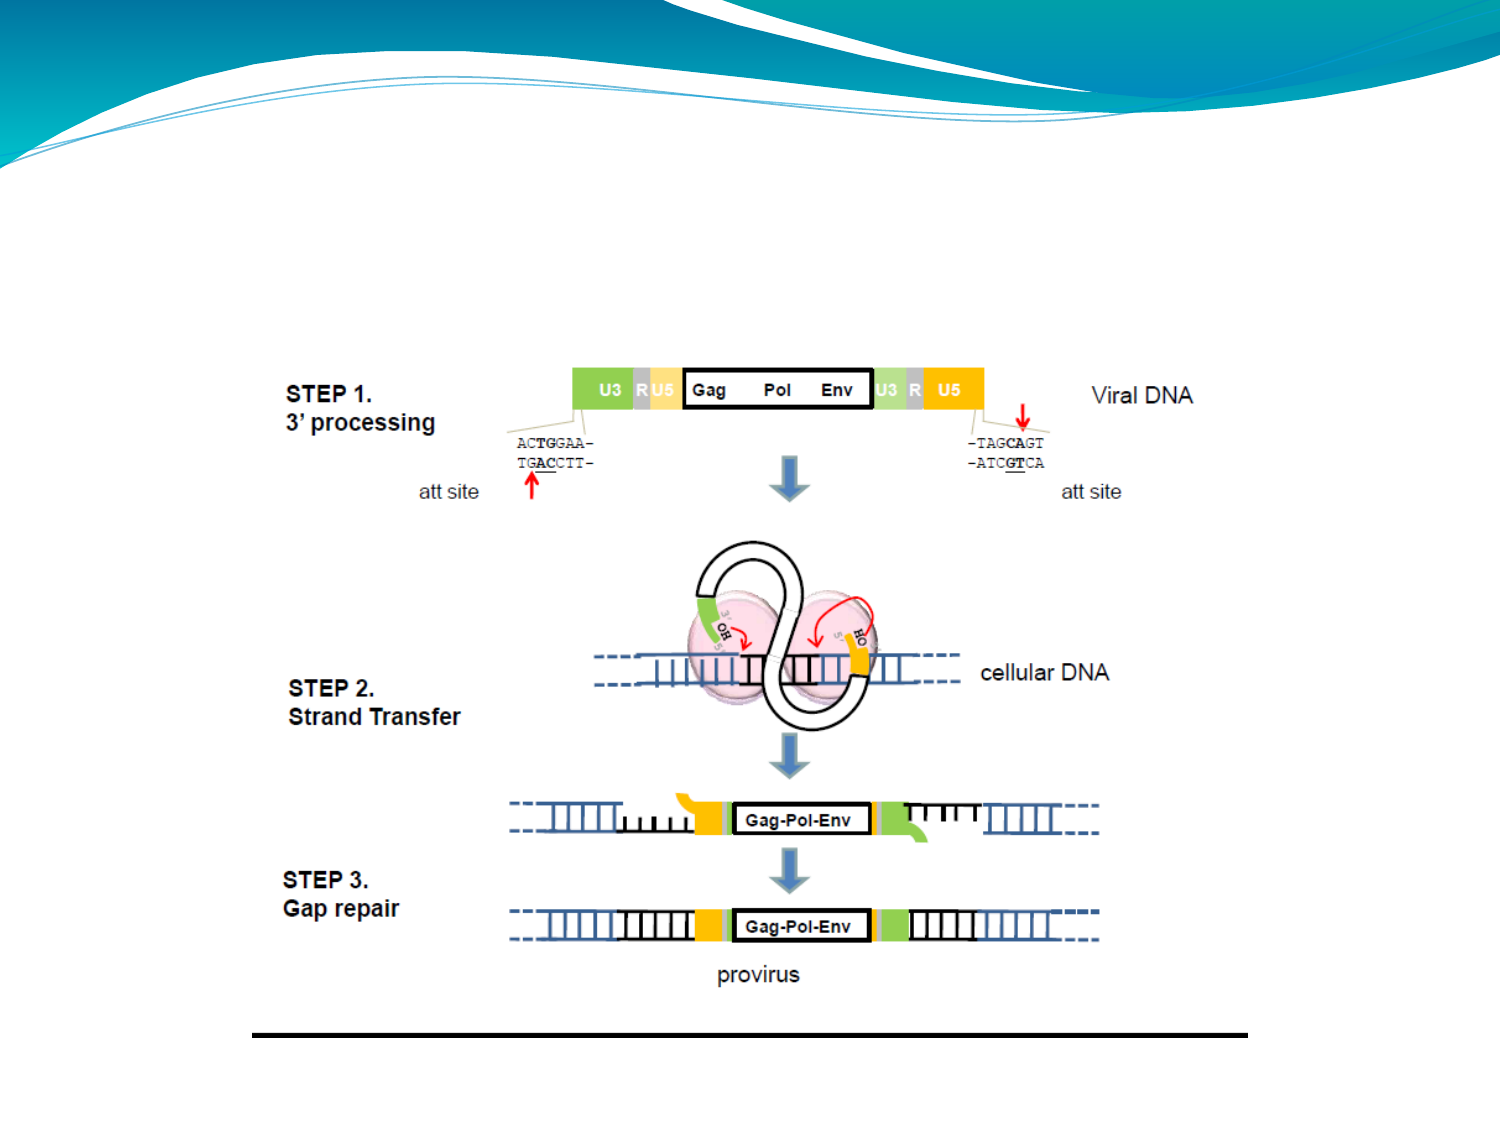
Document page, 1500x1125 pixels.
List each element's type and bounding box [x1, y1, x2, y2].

title [75, 115, 1425, 303]
picture [252, 317, 1248, 1038]
